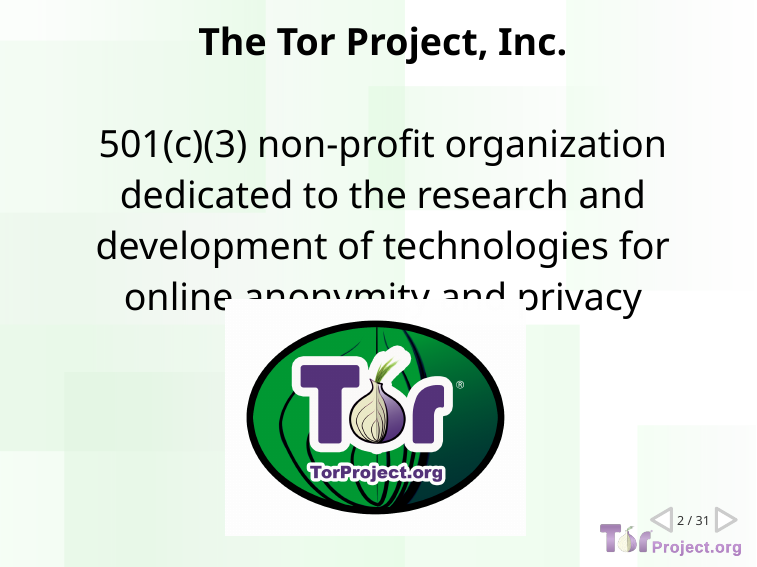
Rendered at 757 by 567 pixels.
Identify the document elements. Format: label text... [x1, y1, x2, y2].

picture [0, 0, 757, 567]
text_box The Tor Project, Inc. 501(c)(3) non-profit organization dedicated to the research and development of technologies for online anonymity and privacy [75, 0, 692, 338]
